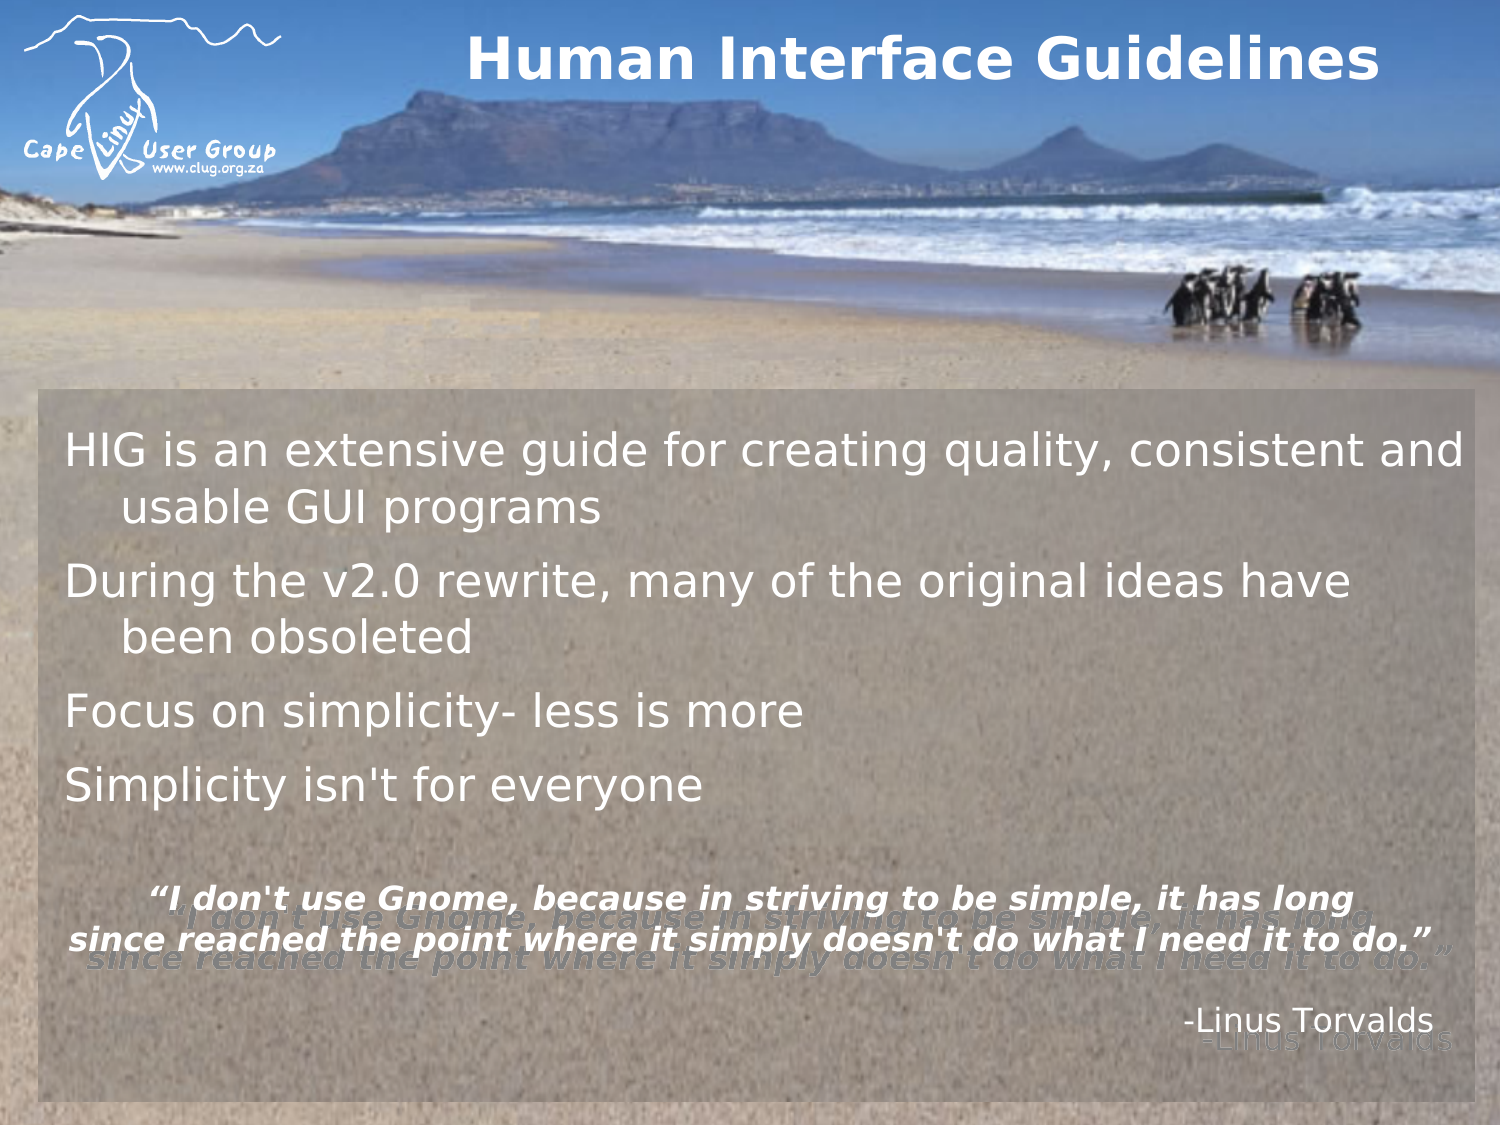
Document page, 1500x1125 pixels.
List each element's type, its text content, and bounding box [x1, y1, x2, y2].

list HIG is an extensive guide for creating quality, consistent and usable GUI programs During the v2.0 rewrite, many of the original ideas have been obsoleted Focus on simplicity- less is more Simplicity isn't for everyone [64, 420, 1476, 1105]
text_box “I don't use Gnome, because in striving to be simple, it has long since reached the point where it simply doesn't do what I need it to do.” -Linus Torvalds [116, 844, 1388, 1074]
title Human Interface Guidelines [465, 0, 1484, 115]
picture [0, 0, 1500, 1125]
